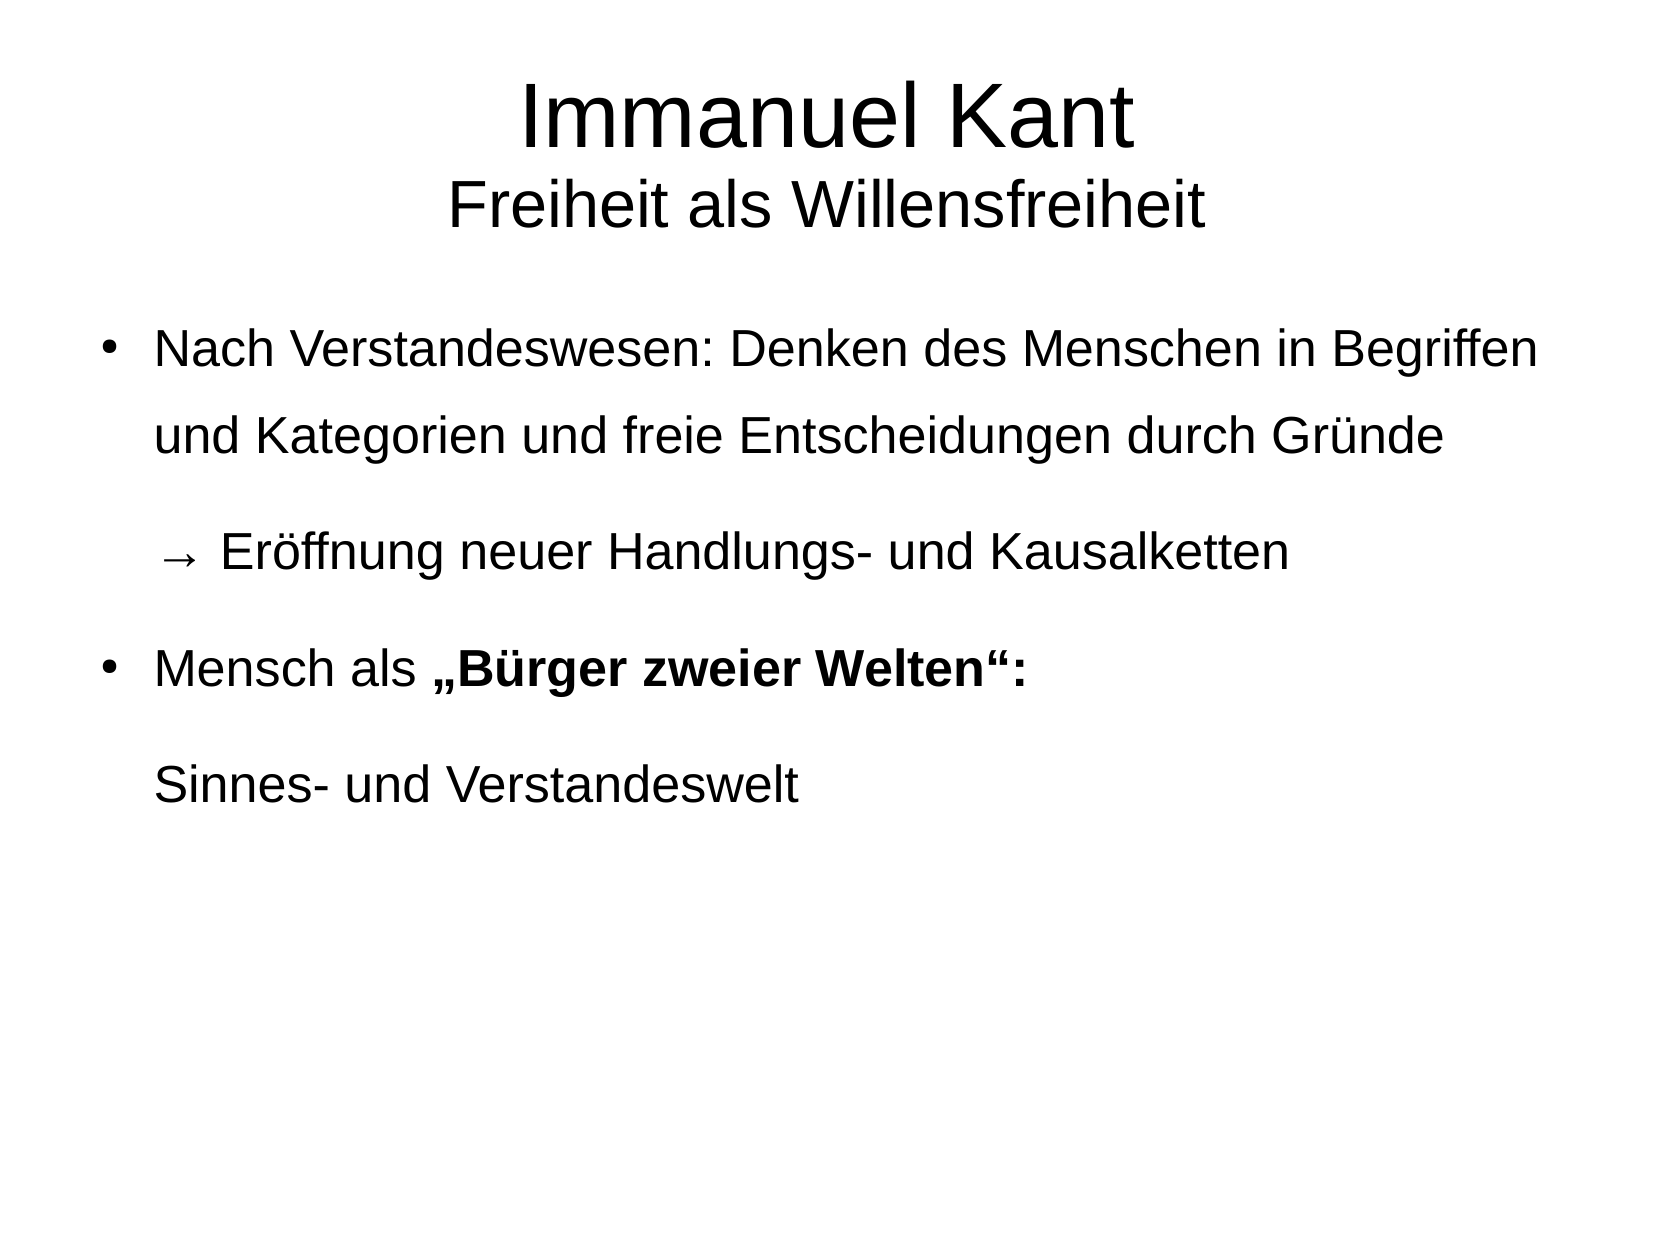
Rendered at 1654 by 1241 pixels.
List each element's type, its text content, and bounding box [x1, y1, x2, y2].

list Nach Verstandeswesen: Denken des Menschen in Begriffen und Kategorien und freie Entscheidungen durch Gründe → Eröffnung neuer Handlungs- und Kausalketten Mensch als „Bürger zweier Welten“: Sinnes- und Verstandeswelt [82, 290, 1571, 1010]
title Immanuel Kant Freiheit als Willensfreiheit [82, 49, 1571, 257]
